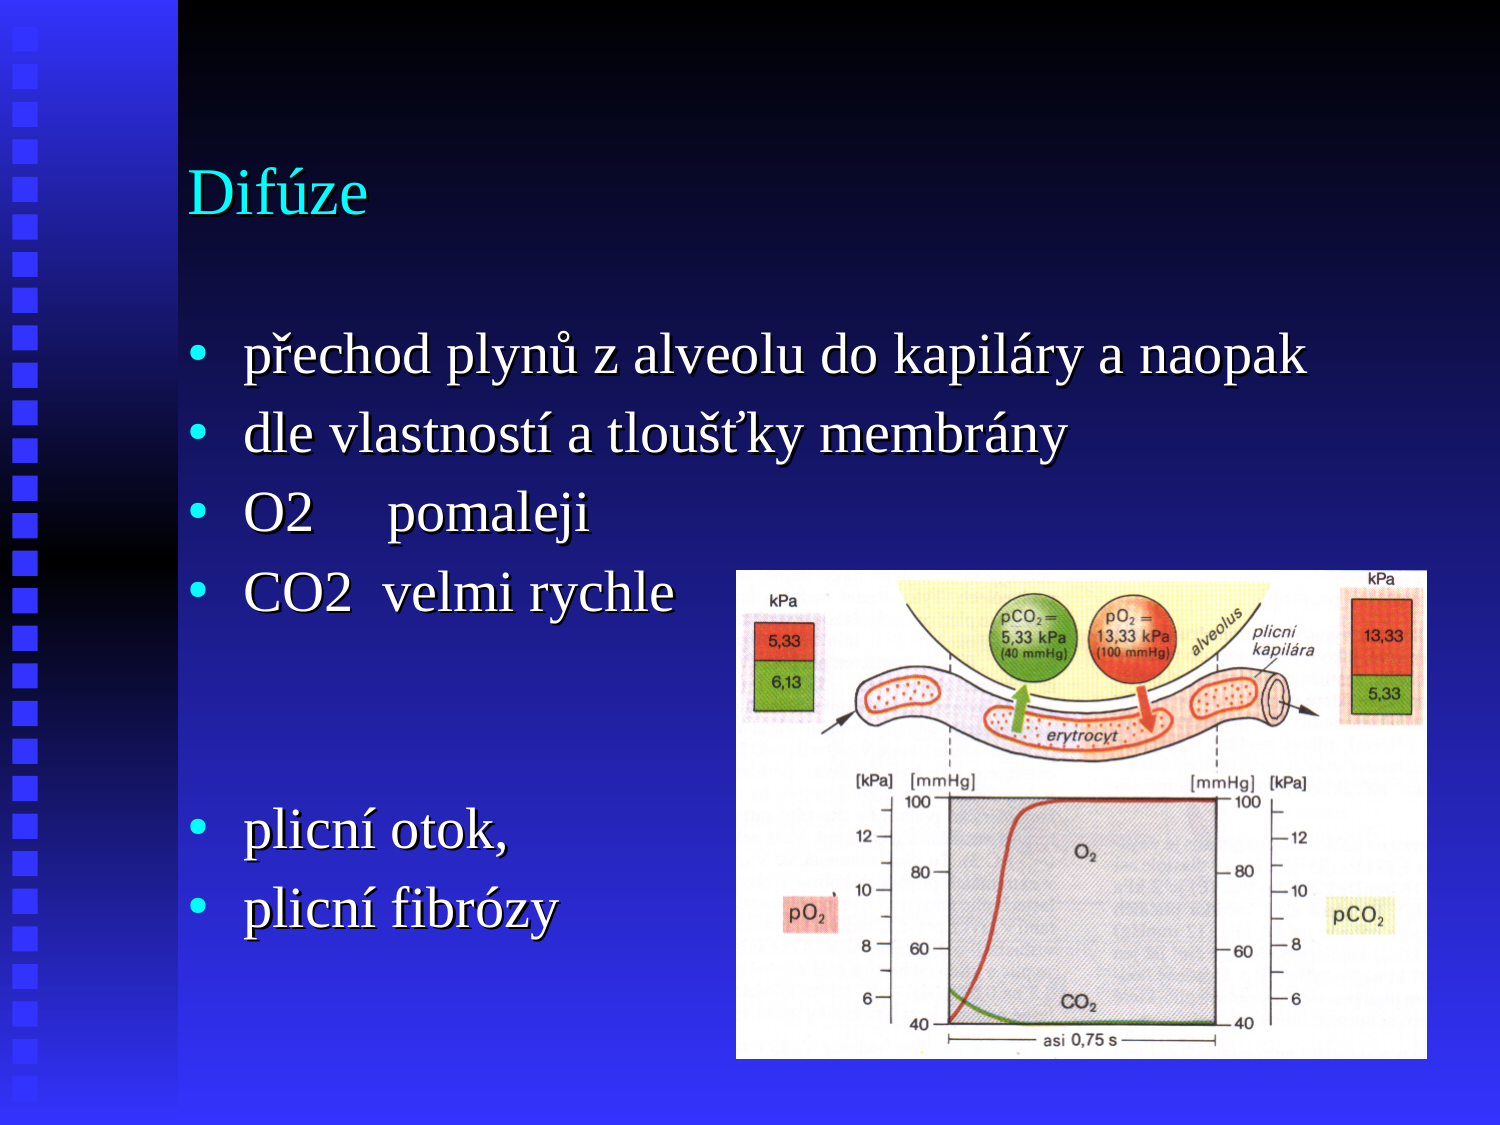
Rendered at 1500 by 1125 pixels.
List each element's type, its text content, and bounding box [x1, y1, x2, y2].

list přechod plynů z alveolu do kapiláry a naopak dle vlastností a tloušťky membrány O2 pomaleji CO2 velmi rychle plicní otok, plicní fibrózy [187, 324, 1463, 1001]
picture [736, 570, 1427, 1059]
title Difúze [187, 99, 1463, 288]
